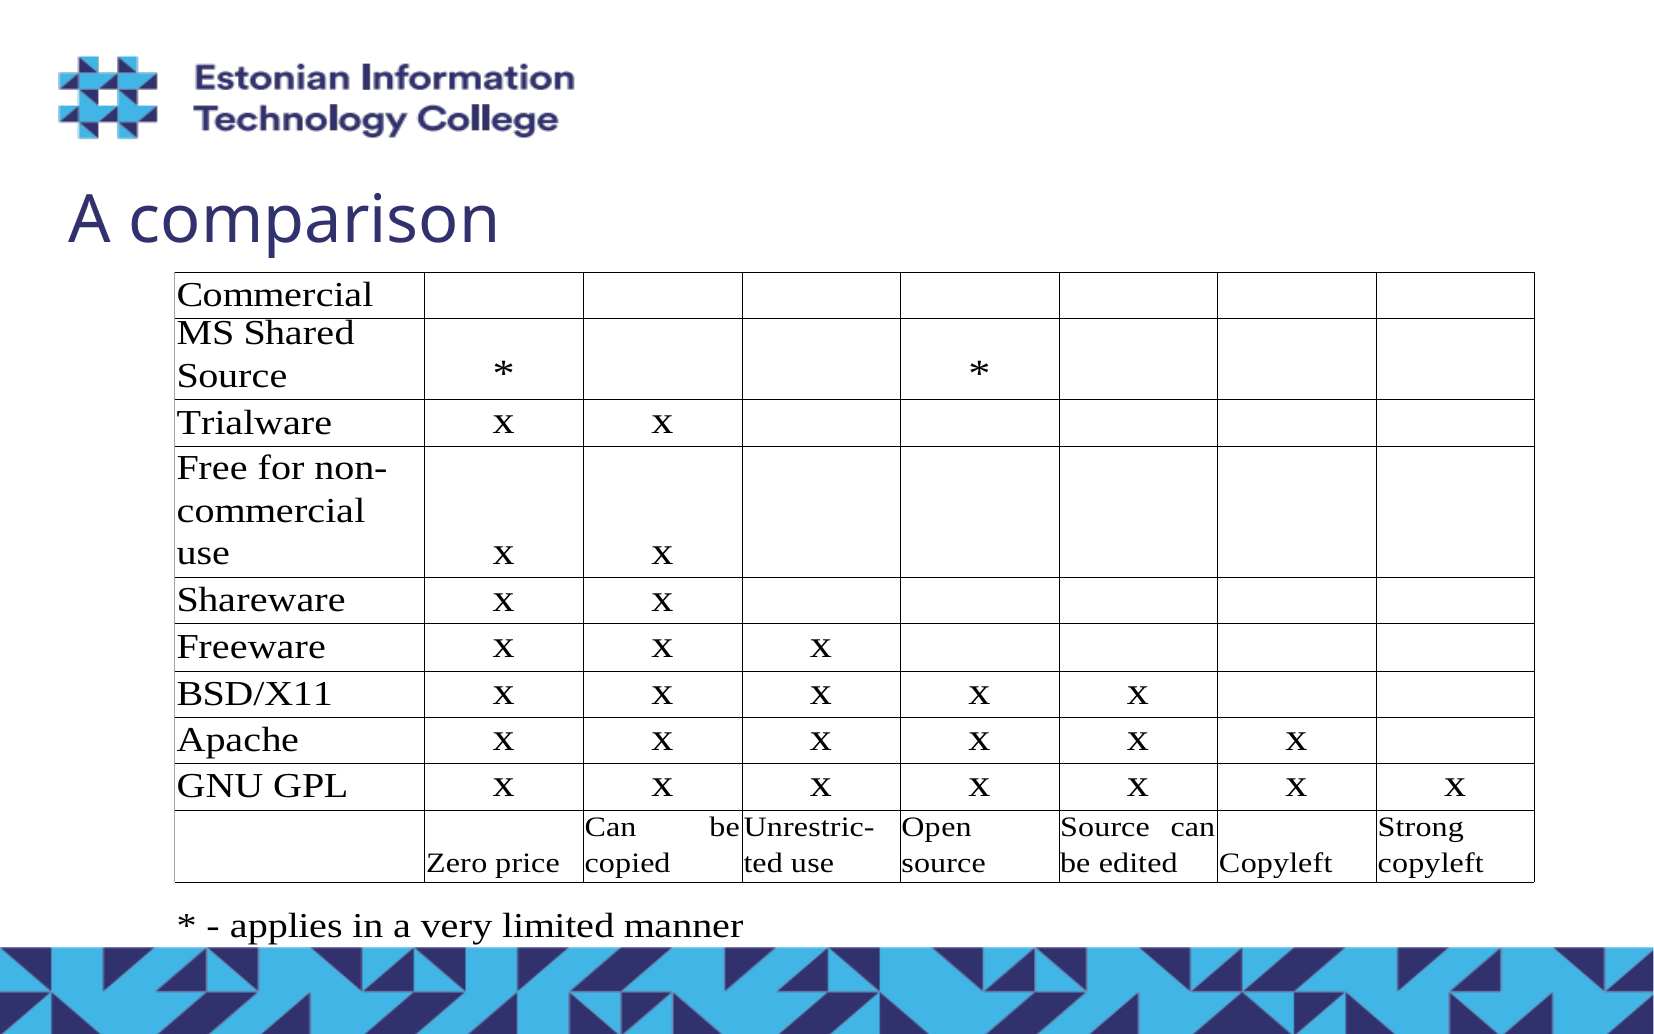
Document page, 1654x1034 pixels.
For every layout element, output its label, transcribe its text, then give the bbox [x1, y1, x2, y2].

title A comparison [68, 147, 1536, 286]
chart [174, 271, 1654, 1016]
